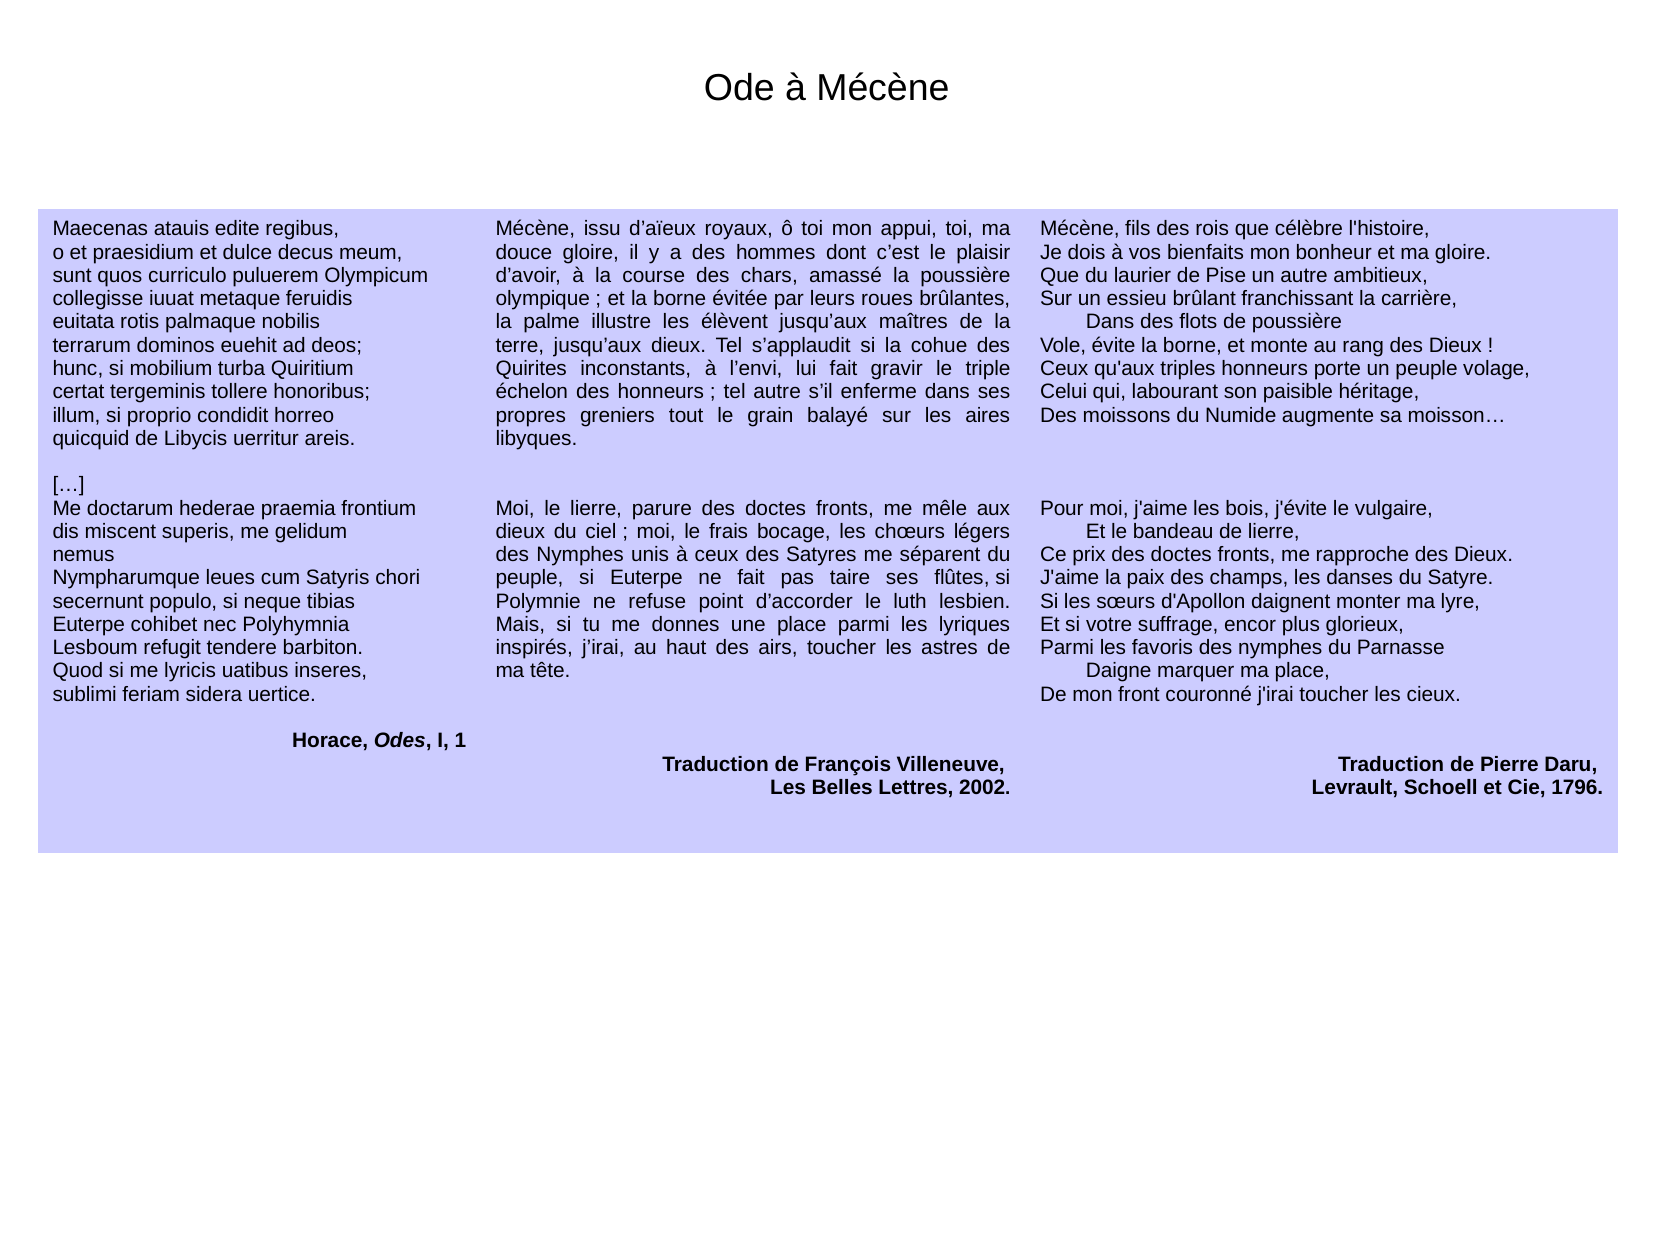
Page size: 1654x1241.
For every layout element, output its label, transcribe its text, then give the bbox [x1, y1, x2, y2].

table_header Mécène, fils des rois que célèbre l'histoire, Je dois à vos bienfaits mon bonheur et ma gloire. Que du laurier de Pise un autre ambitieux, Sur un essieu brûlant franchissant la carrière, Dans des flots de poussière Vole, évite la borne, et monte au rang des Dieux ! Ceux qu'aux triples honneurs porte un peuple volage, Celui qui, labourant son paisible héritage, Des moissons du Numide augmente sa moisson… Pour moi, j'aime les bois, j'évite le vulgaire, Et le bandeau de lierre, Ce prix des doctes fronts, me rapproche des Dieux. J'aime la paix des champs, les danses du Satyre. Si les sœurs d'Apollon daignent monter ma lyre, Et si votre suffrage, encor plus glorieux, Parmi les favoris des nymphes du Parnasse Daigne marquer ma place, De mon front couronné j'irai toucher les cieux. Traduction de Pierre Daru, Levrault, Schoell et Cie, 1796. [1025, 209, 1618, 853]
table_header Maecenas atauis edite regibus, o et praesidium et dulce decus meum, sunt quos curriculo puluerem Olympicum collegisse iuuat metaque feruidis euitata rotis palmaque nobilis terrarum dominos euehit ad deos; hunc, si mobilium turba Quiritium certat tergeminis tollere honoribus; illum, si proprio condidit horreo quicquid de Libycis uerritur areis. […] Me doctarum hederae praemia frontium dis miscent superis, me gelidum nemus Nympharumque leues cum Satyris chori secernunt populo, si neque tibias Euterpe cohibet nec Polyhymnia Lesboum refugit tendere barbiton. Quod si me lyricis uatibus inseres, sublimi feriam sidera uertice. Horace, Odes, I, 1 [38, 209, 481, 853]
table_header Mécène, issu d’aïeux royaux, ô toi mon appui, toi, ma douce gloire, il y a des hommes dont c’est le plaisir d’avoir, à la course des chars, amassé la poussière olympique ; et la borne évitée par leurs roues brûlantes, la palme illustre les élèvent jusqu’aux maîtres de la terre, jusqu’aux dieux. Tel s’applaudit si la cohue des Quirites inconstants, à l’envi, lui fait gravir le triple échelon des honneurs ; tel autre s’il enferme dans ses propres greniers tout le grain balayé sur les aires libyques. Moi, le lierre, parure des doctes fronts, me mêle aux dieux du ciel ; moi, le frais bocage, les chœurs légers des Nymphes unis à ceux des Satyres me séparent du peuple, si Euterpe ne fait pas taire ses flûtes, si Polymnie ne refuse point d’accorder le luth lesbien. Mais, si tu me donnes une place parmi les lyriques inspirés, j’irai, au haut des airs, toucher les astres de ma tête. Traduction de François Villeneuve, Les Belles Lettres, 2002. [481, 209, 1025, 853]
text_box Ode à Mécène [295, 59, 1359, 116]
